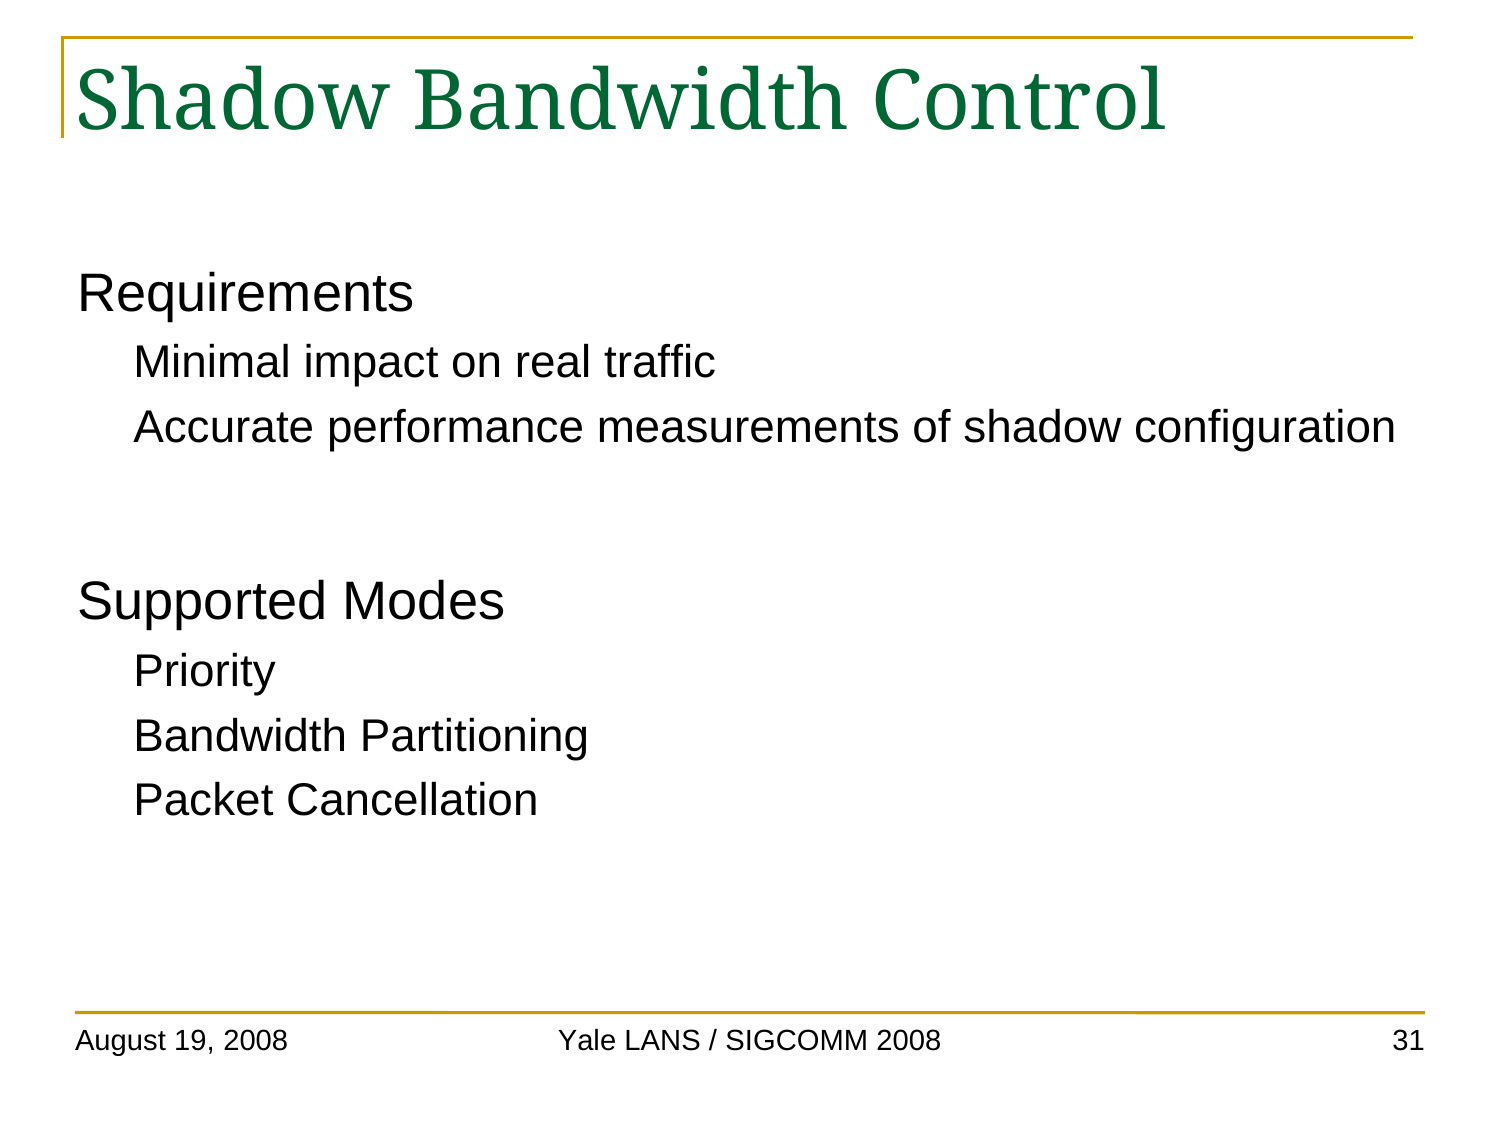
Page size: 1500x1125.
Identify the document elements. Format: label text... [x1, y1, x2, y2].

title Shadow Bandwidth Control [75, 0, 1425, 199]
list Requirements Minimal impact on real traffic Accurate performance measurements of shadow configuration Supported Modes Priority Bandwidth Partitioning Packet Cancellation [77, 262, 1425, 1006]
